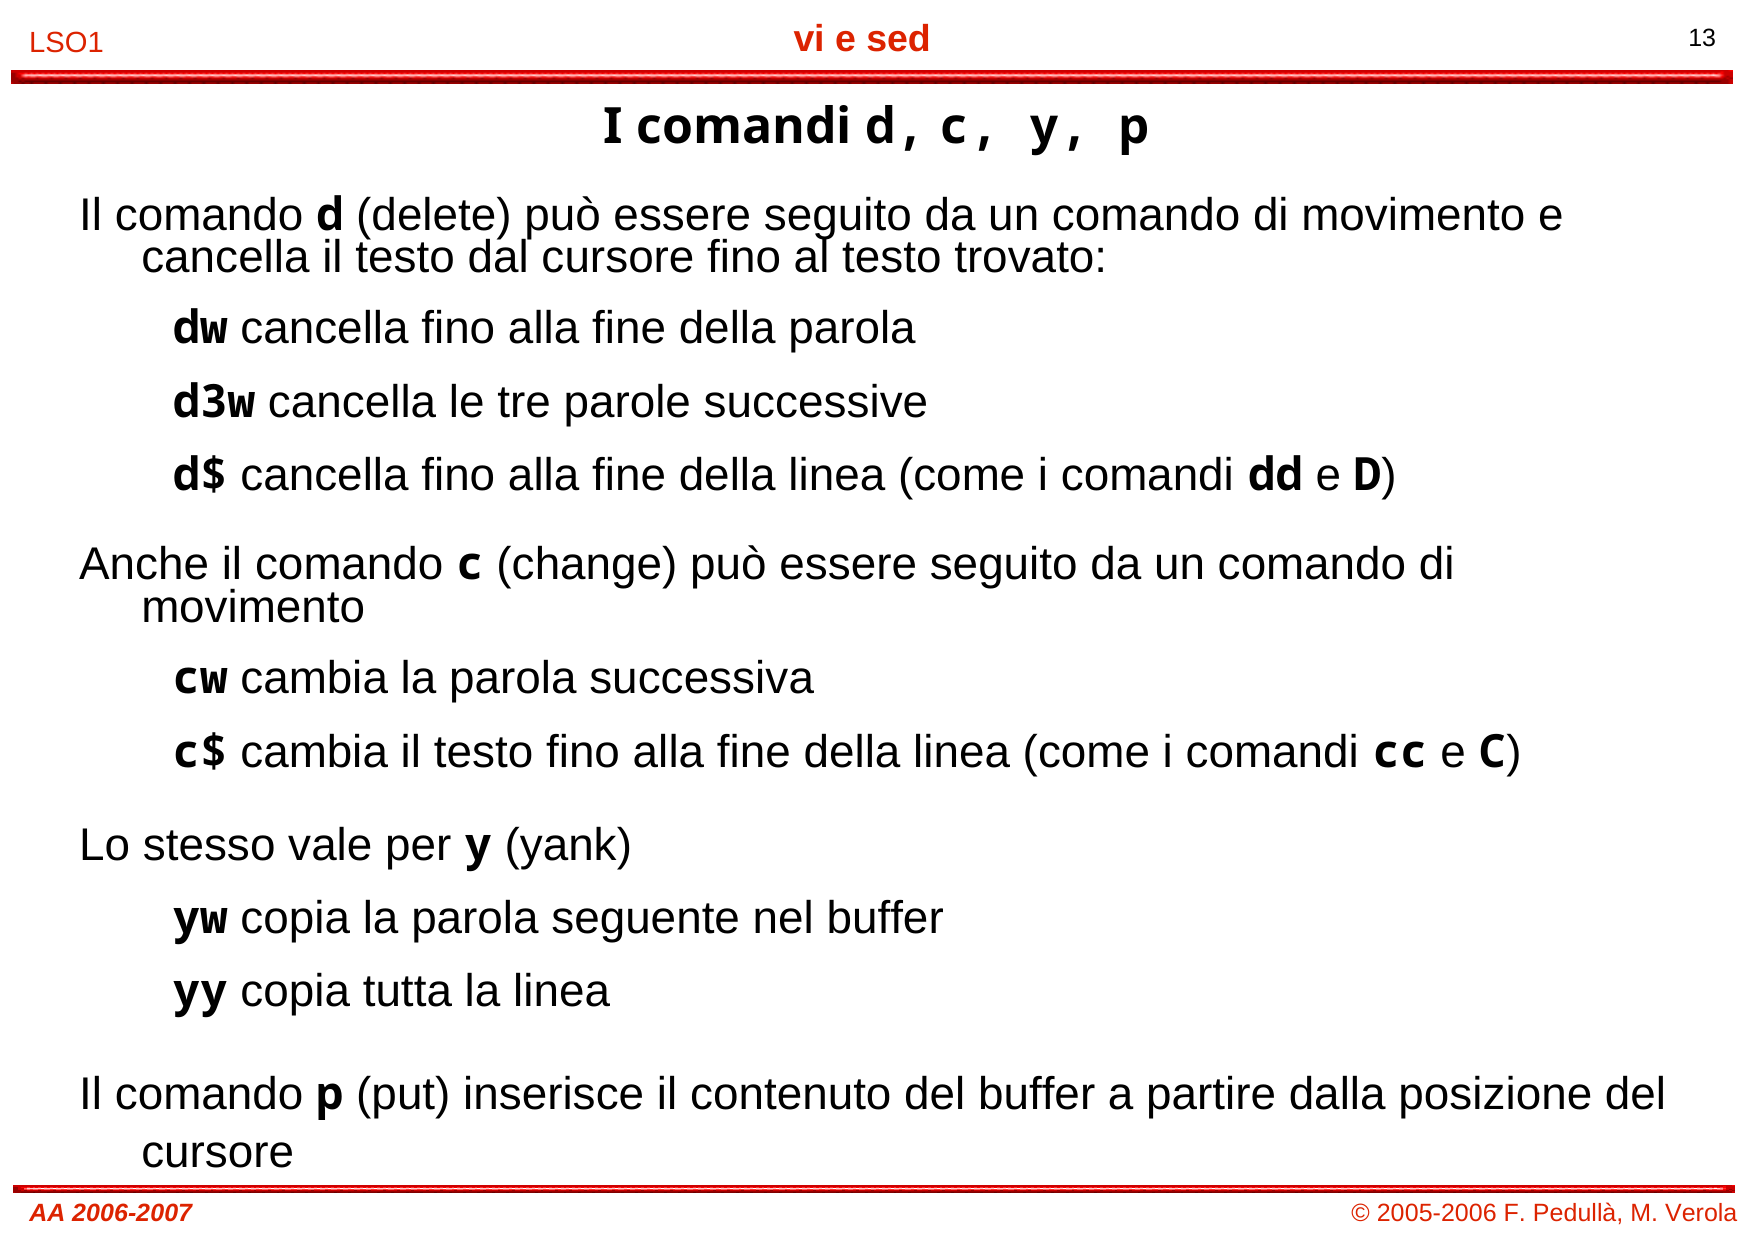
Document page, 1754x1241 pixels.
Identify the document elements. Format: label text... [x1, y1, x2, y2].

picture [11, 70, 1733, 84]
picture [13, 1185, 1735, 1193]
list Il comando d (delete) può essere seguito da un comando di movimento e cancella il testo dal cursore fino al testo trovato: dw cancella fino alla fine della parola d3w cancella le tre parole successive d$ cancella fino alla fine della linea (come i comandi dd e D) Anche il comando c (change) può essere seguito da un comando di movimento cw cambia la parola successiva c$ cambia il testo fino alla fine della linea (come i comandi cc e C) Lo stesso vale per y (yank) yw copia la parola seguente nel buffer yy copia tutta la linea Il comando p (put) inserisce il contenuto del buffer a partire dalla posizione del cursore [64, 183, 1702, 1176]
title I comandi d, c, y, p [363, 78, 1390, 174]
